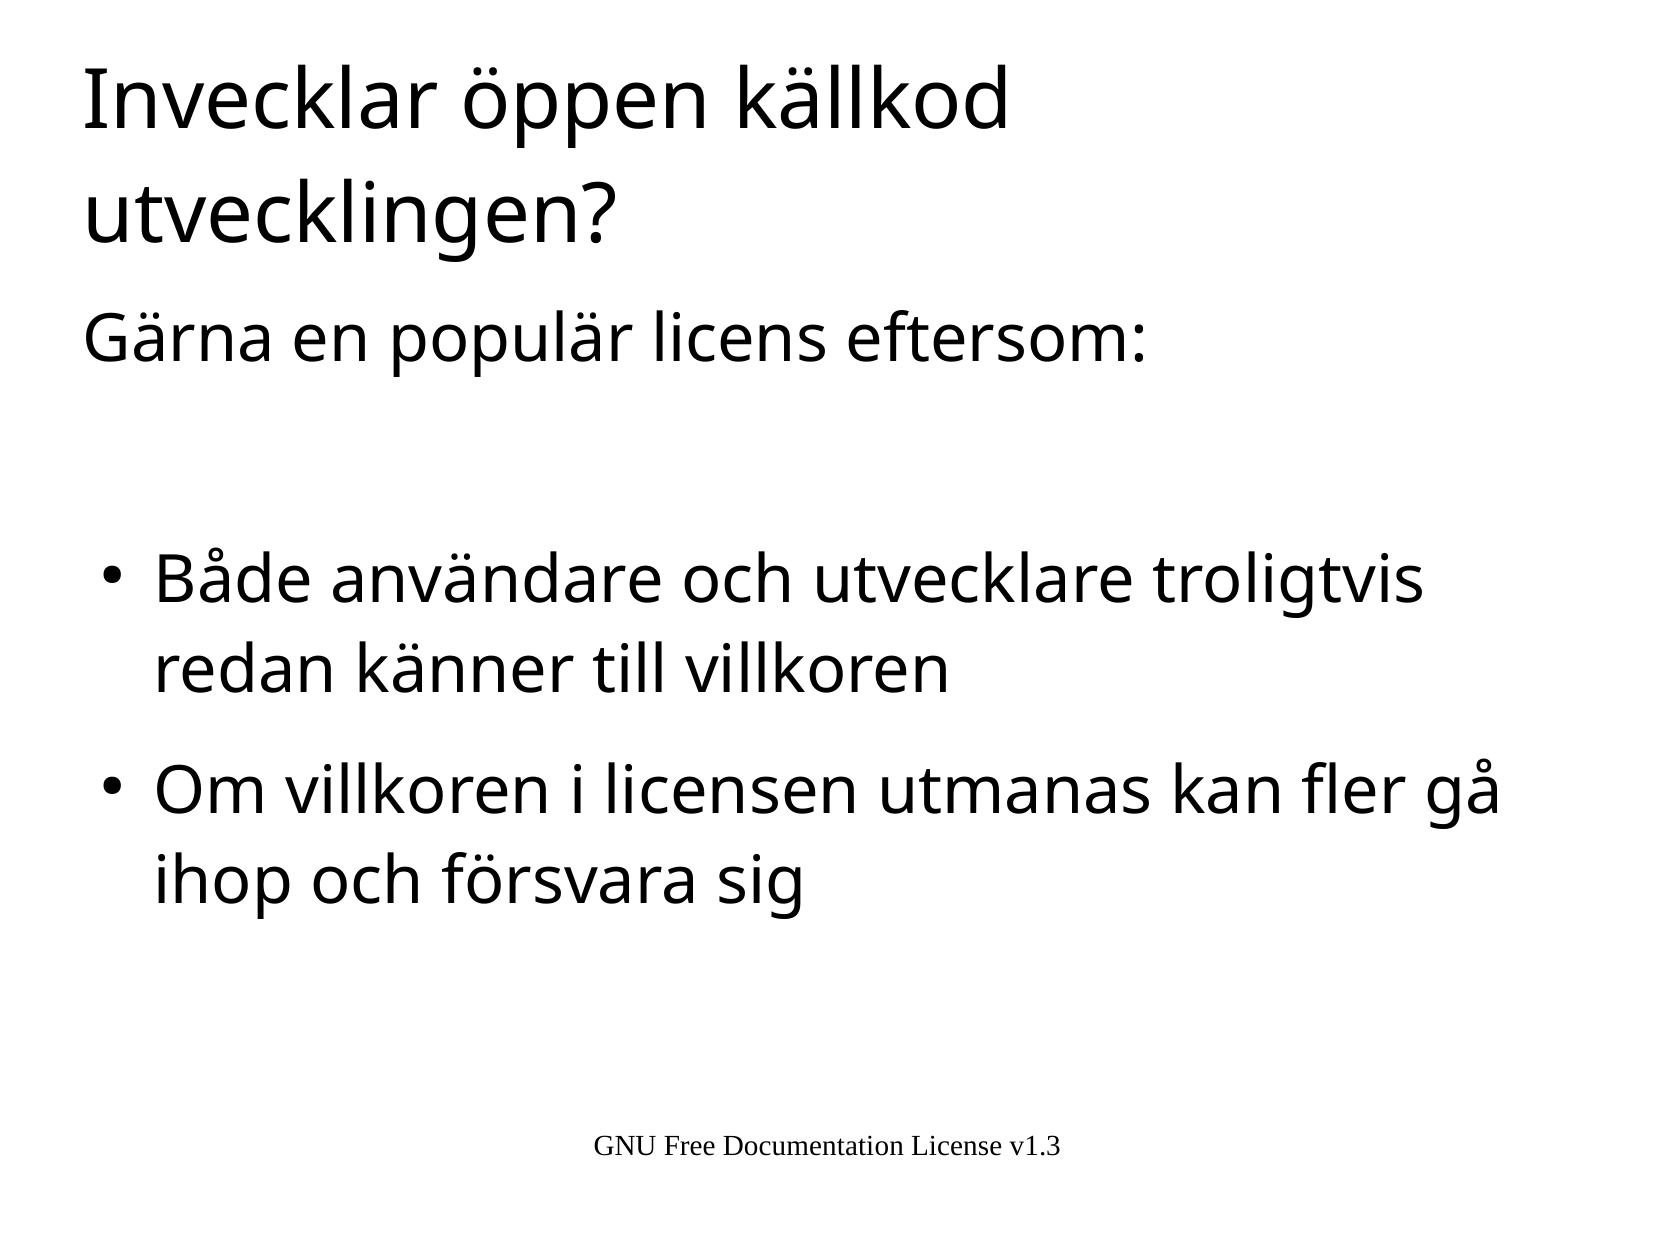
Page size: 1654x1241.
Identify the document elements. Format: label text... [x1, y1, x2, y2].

title Invecklar öppen källkod utvecklingen? [82, 49, 1571, 257]
list Gärna en populär licens eftersom: Både användare och utvecklare troligtvis redan känner till villkoren Om villkoren i licensen utmanas kan fler gå ihop och försvara sig [82, 290, 1538, 1010]
